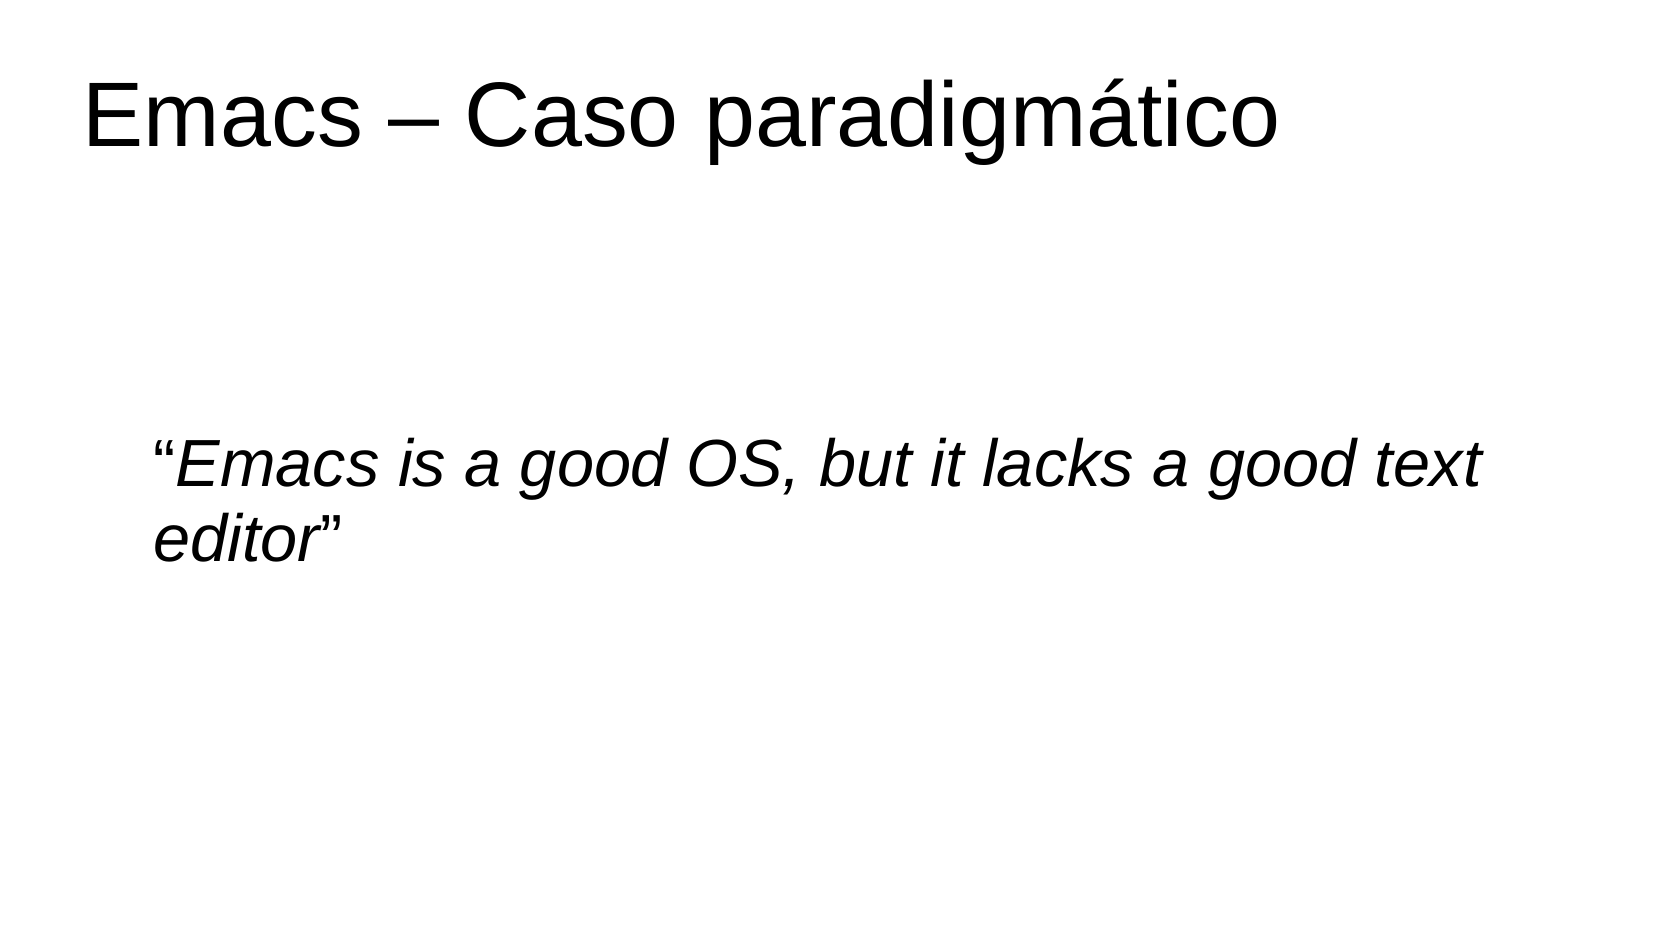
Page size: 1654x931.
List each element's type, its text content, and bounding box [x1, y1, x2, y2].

list “Emacs is a good OS, but it lacks a good text editor” [82, 217, 1571, 758]
title Emacs – Caso paradigmático [82, 37, 1571, 193]
